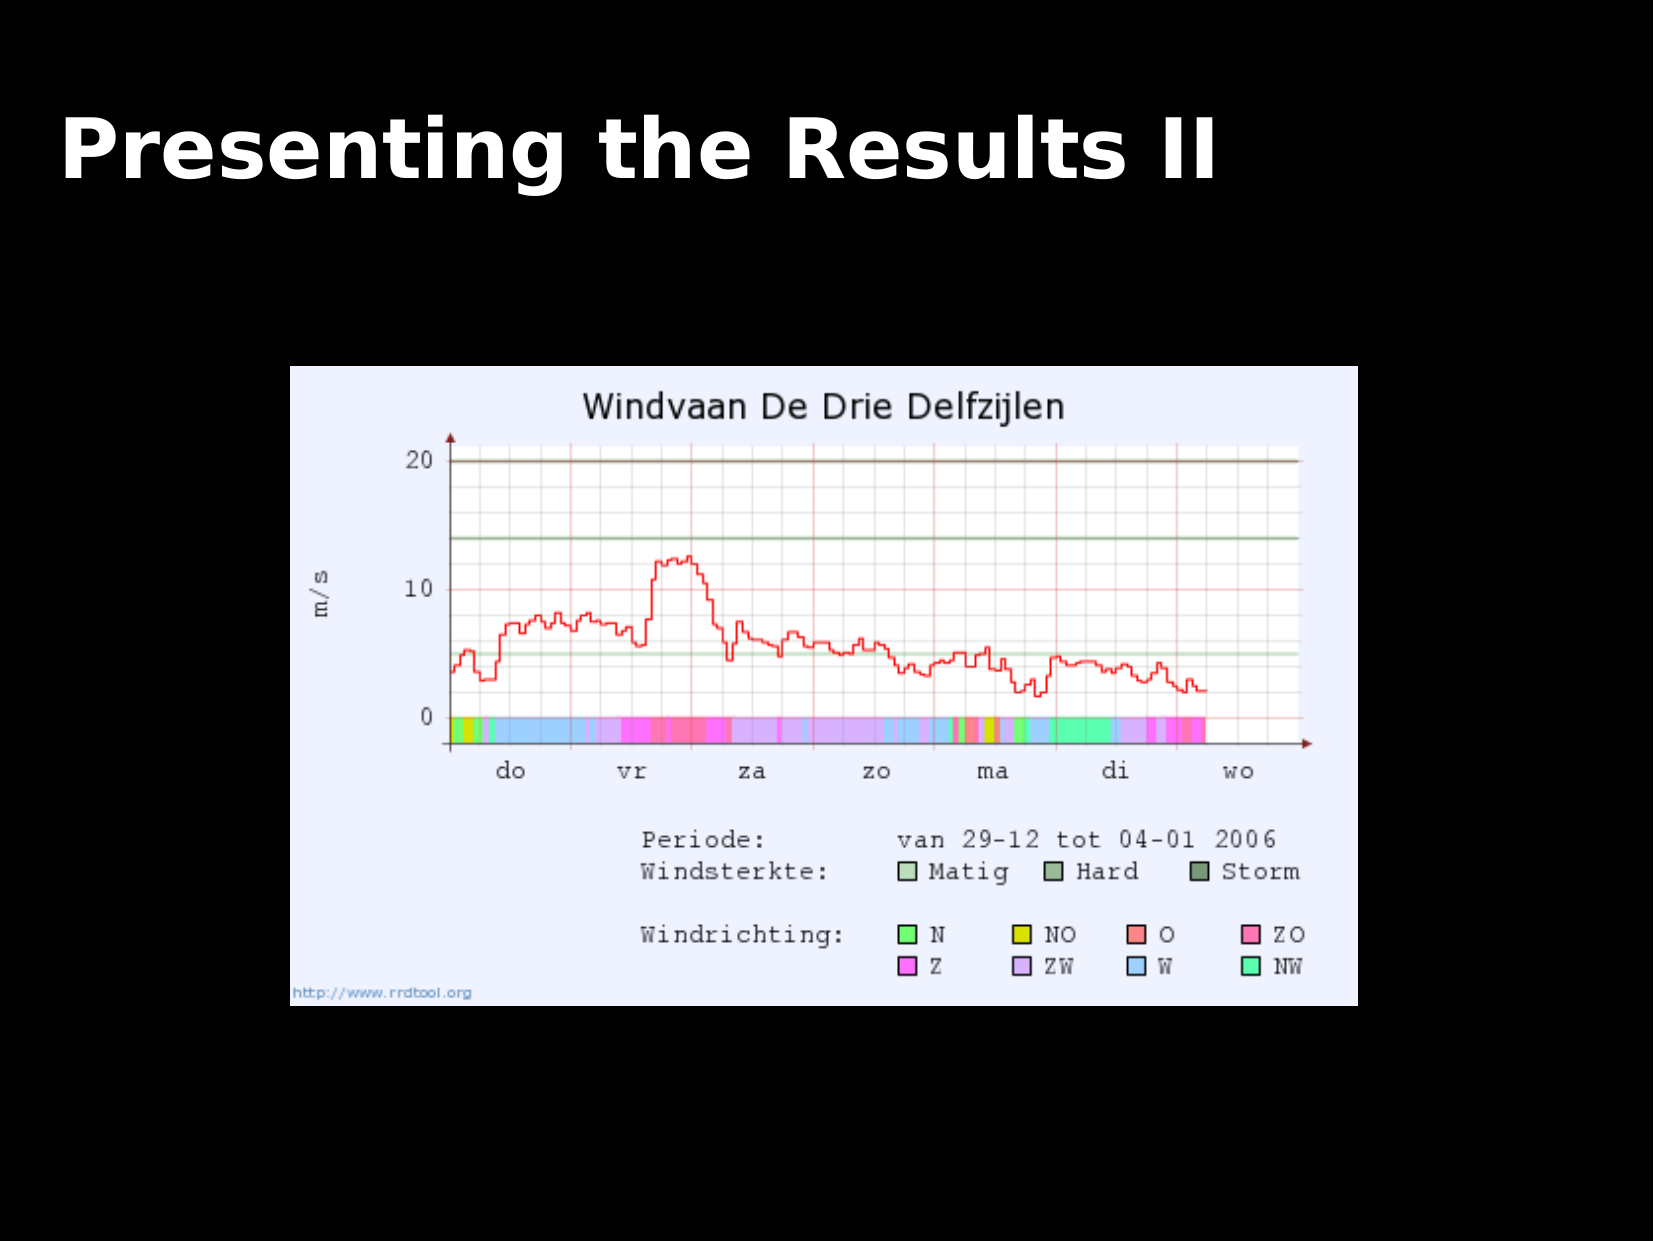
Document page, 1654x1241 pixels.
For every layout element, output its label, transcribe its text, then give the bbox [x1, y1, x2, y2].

picture [290, 366, 1358, 1006]
title Presenting the Results II [59, 75, 1607, 225]
